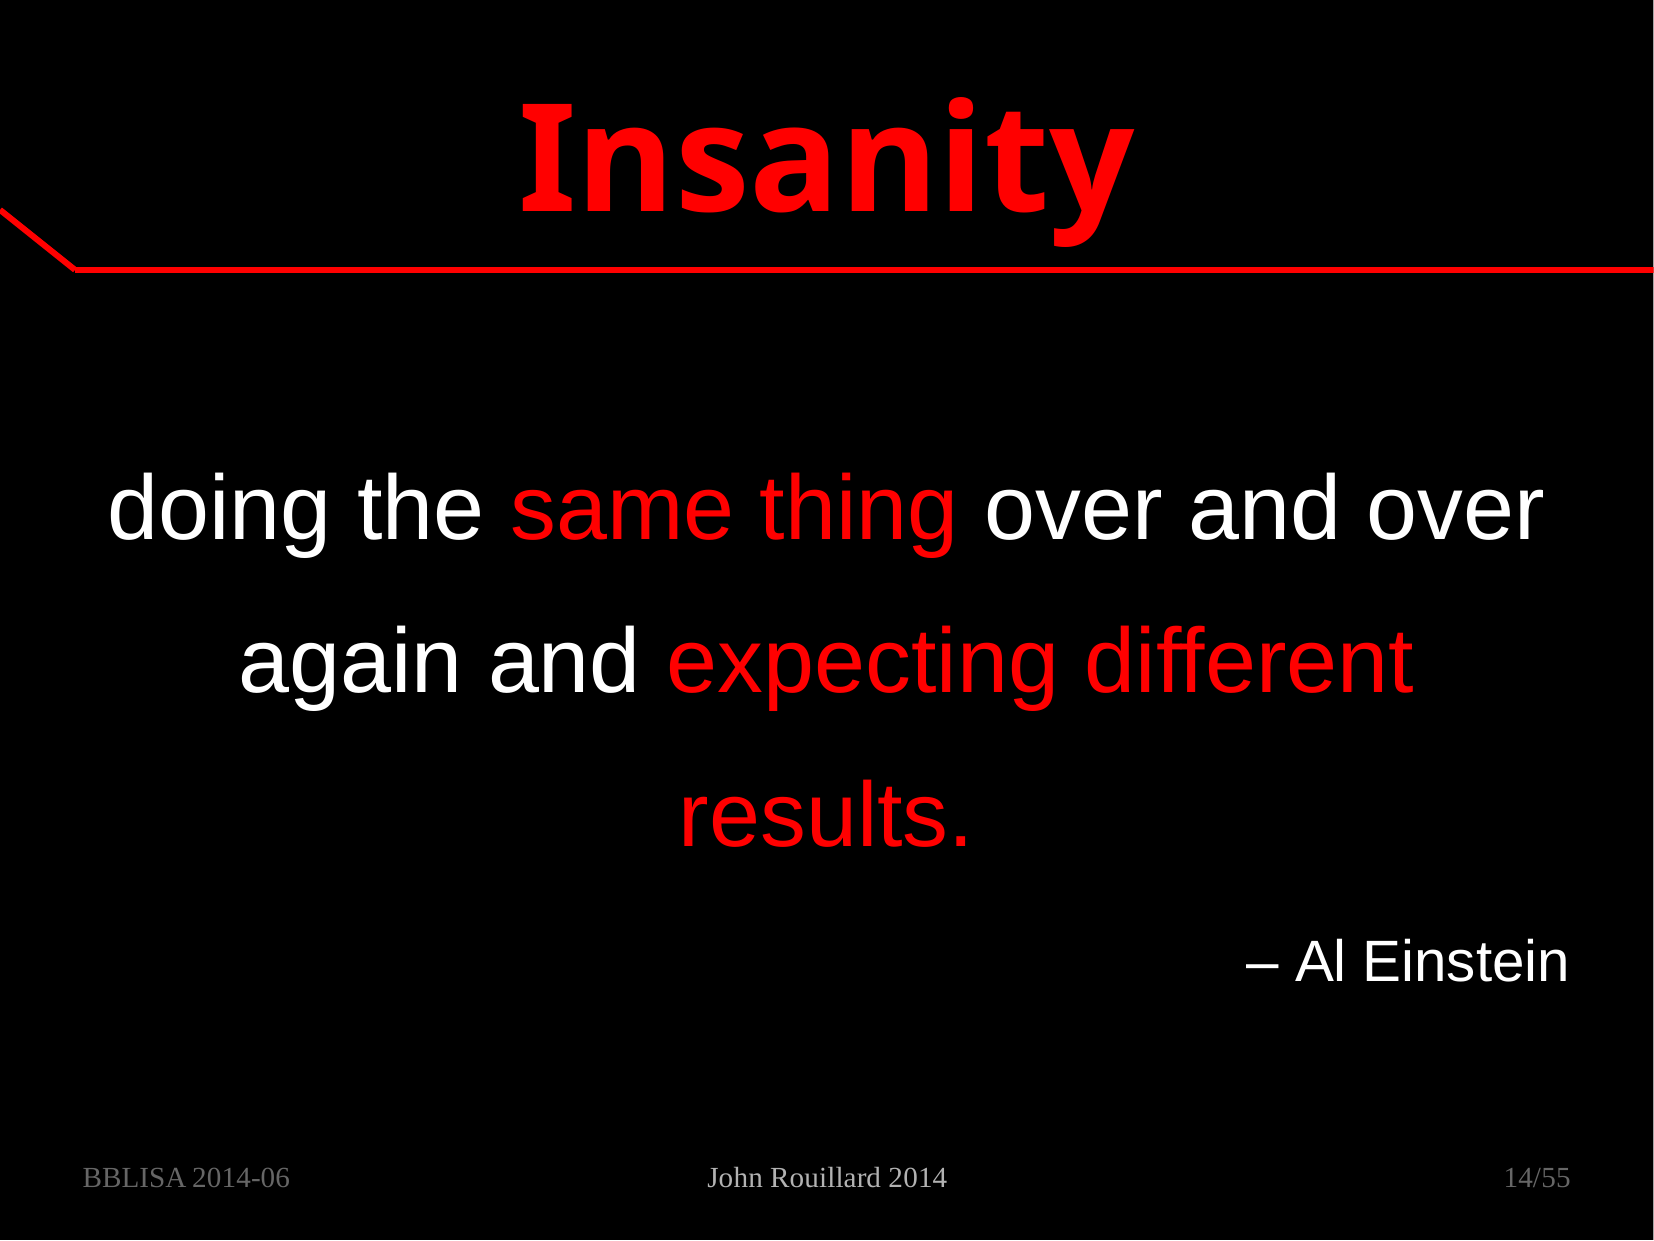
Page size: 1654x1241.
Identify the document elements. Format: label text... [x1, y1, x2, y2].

title Insanity [82, 49, 1571, 257]
list doing the same thing over and over again and expecting different results. – Al Einstein [82, 405, 1571, 1110]
